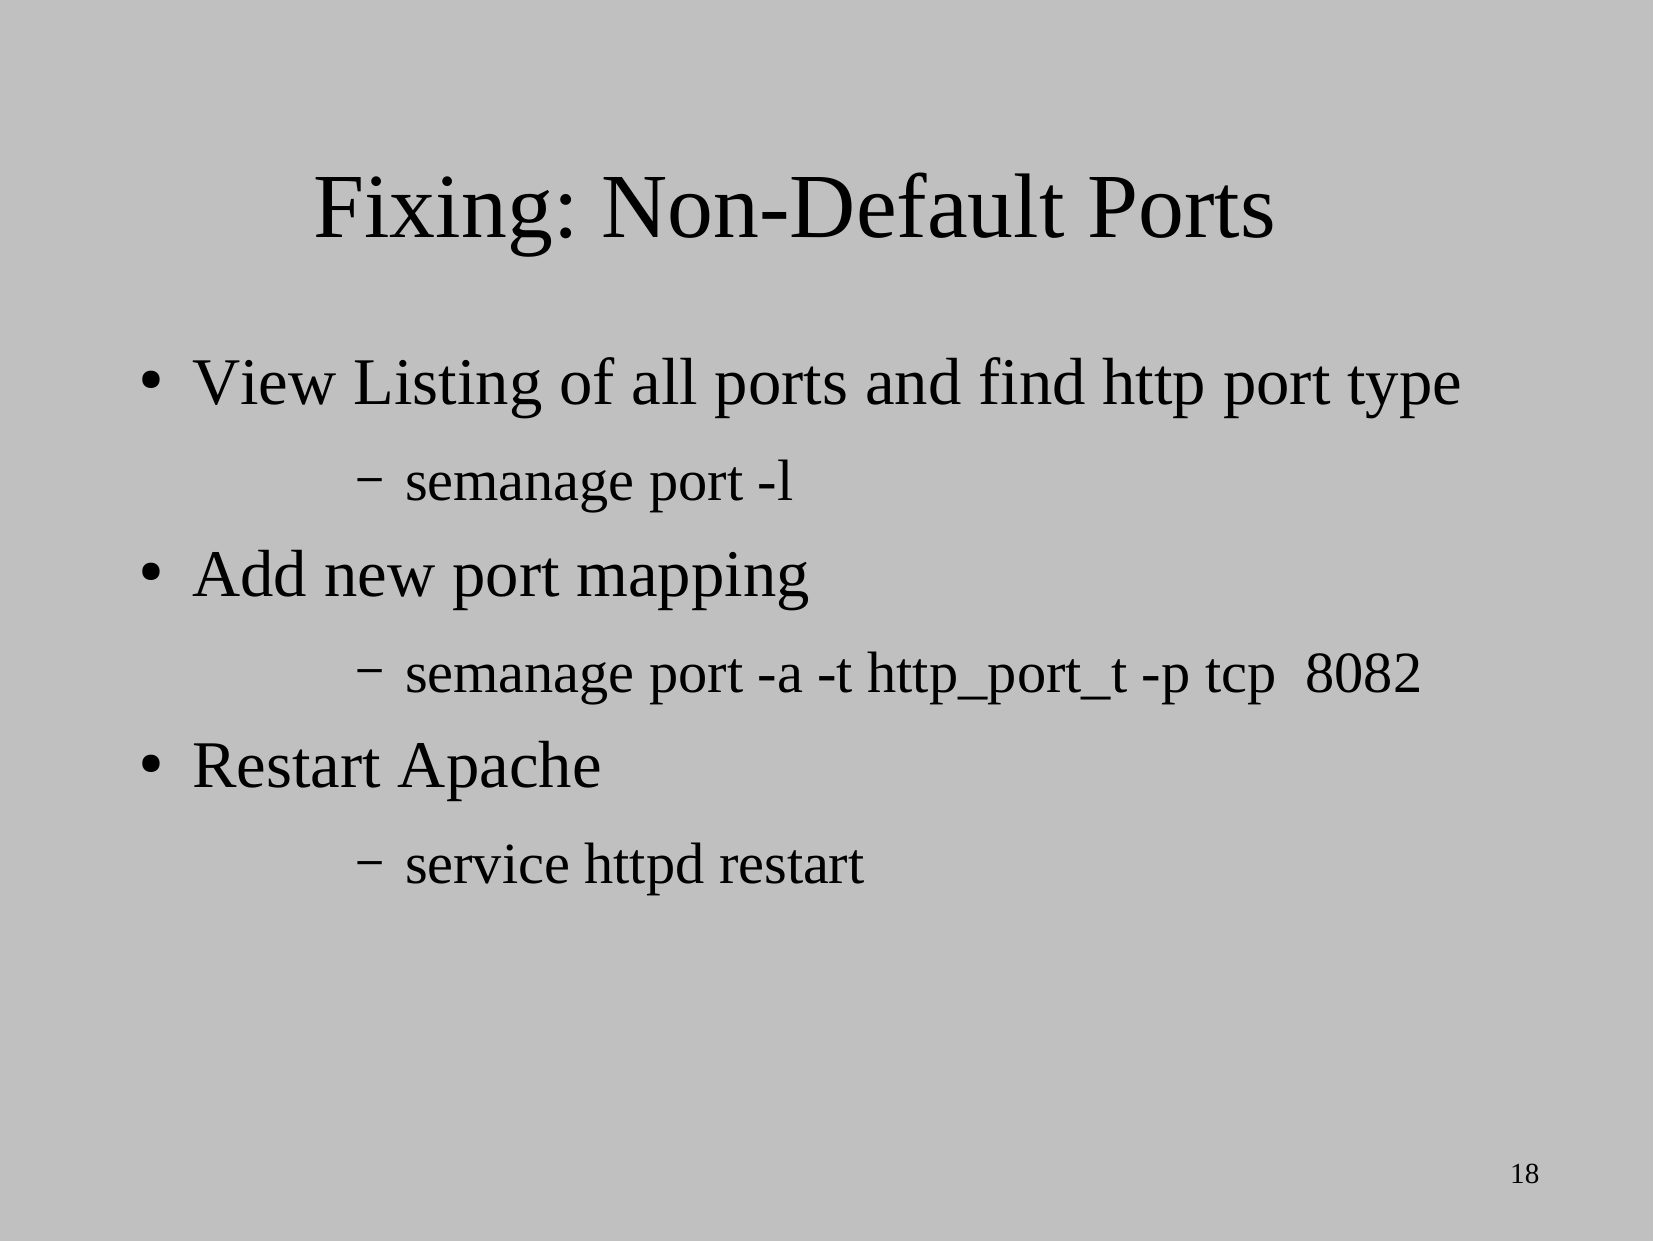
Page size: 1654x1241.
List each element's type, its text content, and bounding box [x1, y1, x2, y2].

title Fixing: Non-Default Ports [312, 102, 1279, 311]
list View Listing of all ports and find http port type semanage port -l Add new port mapping semanage port -a -t http_port_t -p tcp 8082 Restart Apache service httpd restart [121, 344, 1534, 1164]
